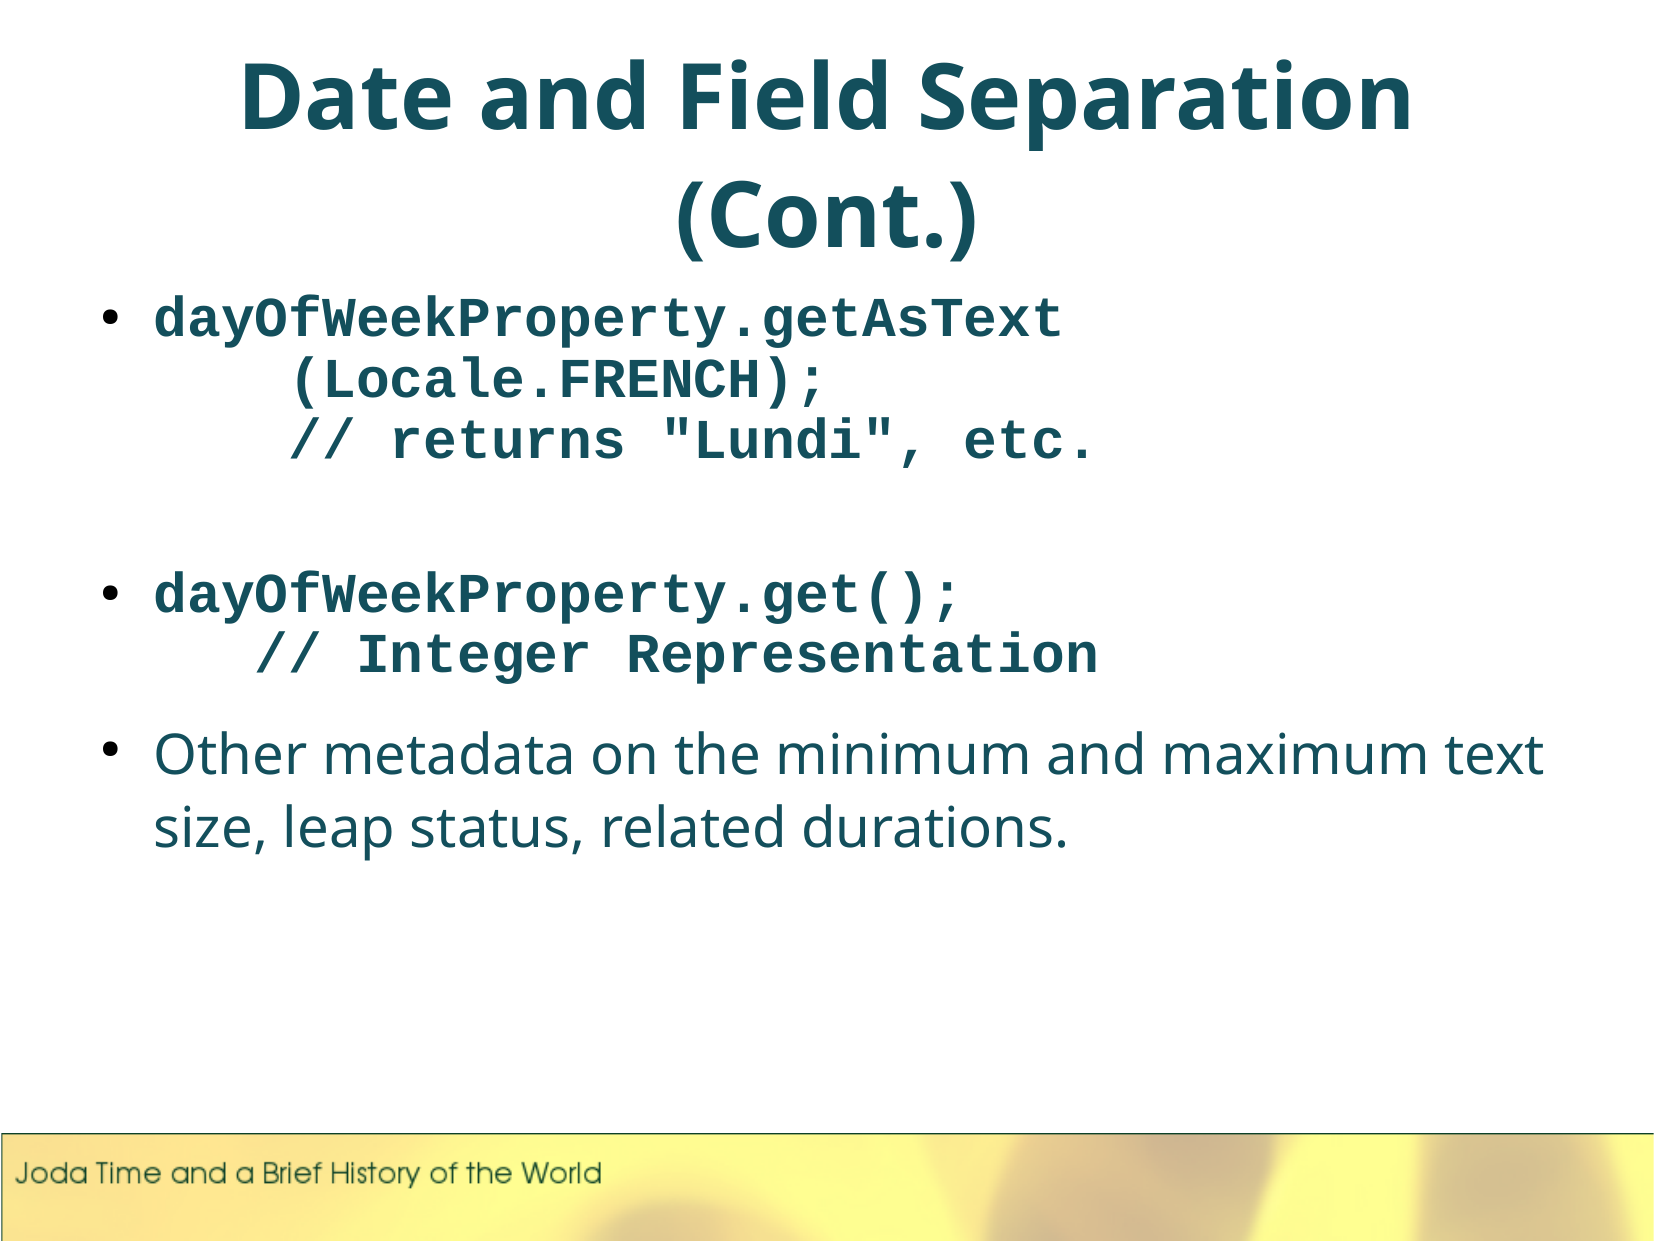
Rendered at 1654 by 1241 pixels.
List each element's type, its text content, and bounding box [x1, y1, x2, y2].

title Date and Field Separation (Cont.) [82, 49, 1571, 257]
picture [1, 1133, 1654, 1241]
list dayOfWeekProperty.getAsText (Locale.FRENCH); // returns "Lundi", etc. dayOfWeekProperty.get(); // Integer Representation Other metadata on the minimum and maximum text size, leap status, related durations. [82, 290, 1571, 1109]
